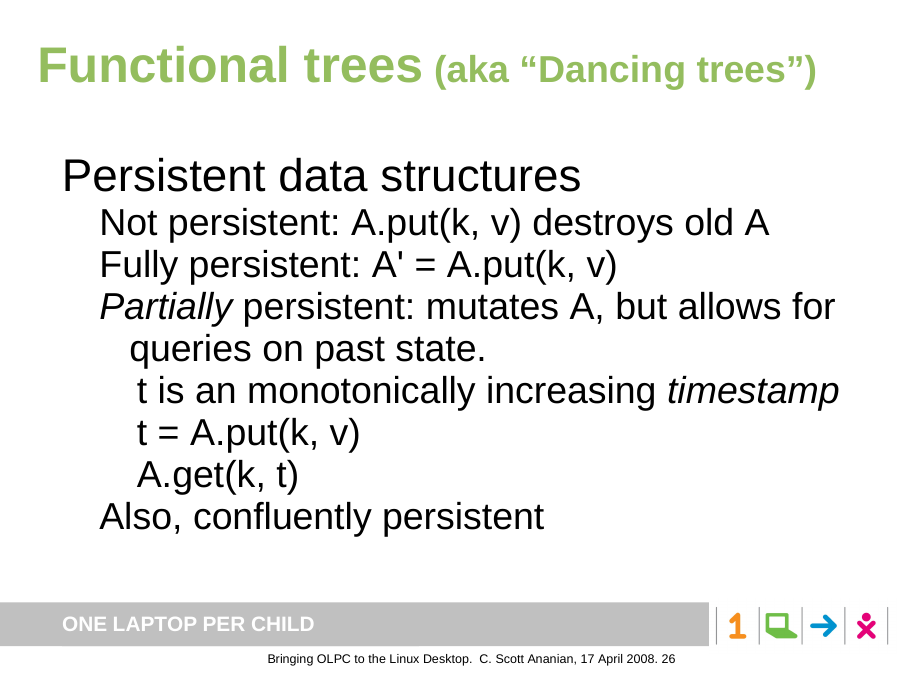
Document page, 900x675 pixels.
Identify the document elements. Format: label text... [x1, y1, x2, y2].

title Functional trees (aka “Dancing trees”) [37, 37, 856, 94]
list Persistent data structures Not persistent: A.put(k, v) destroys old A Fully persistent: A' = A.put(k, v) Partially persistent: mutates A, but allows for queries on past state. t is an monotonically increasing timestamp t = A.put(k, v) A.get(k, t) Also, confluently persistent [61, 150, 844, 675]
picture [844, 598, 897, 654]
